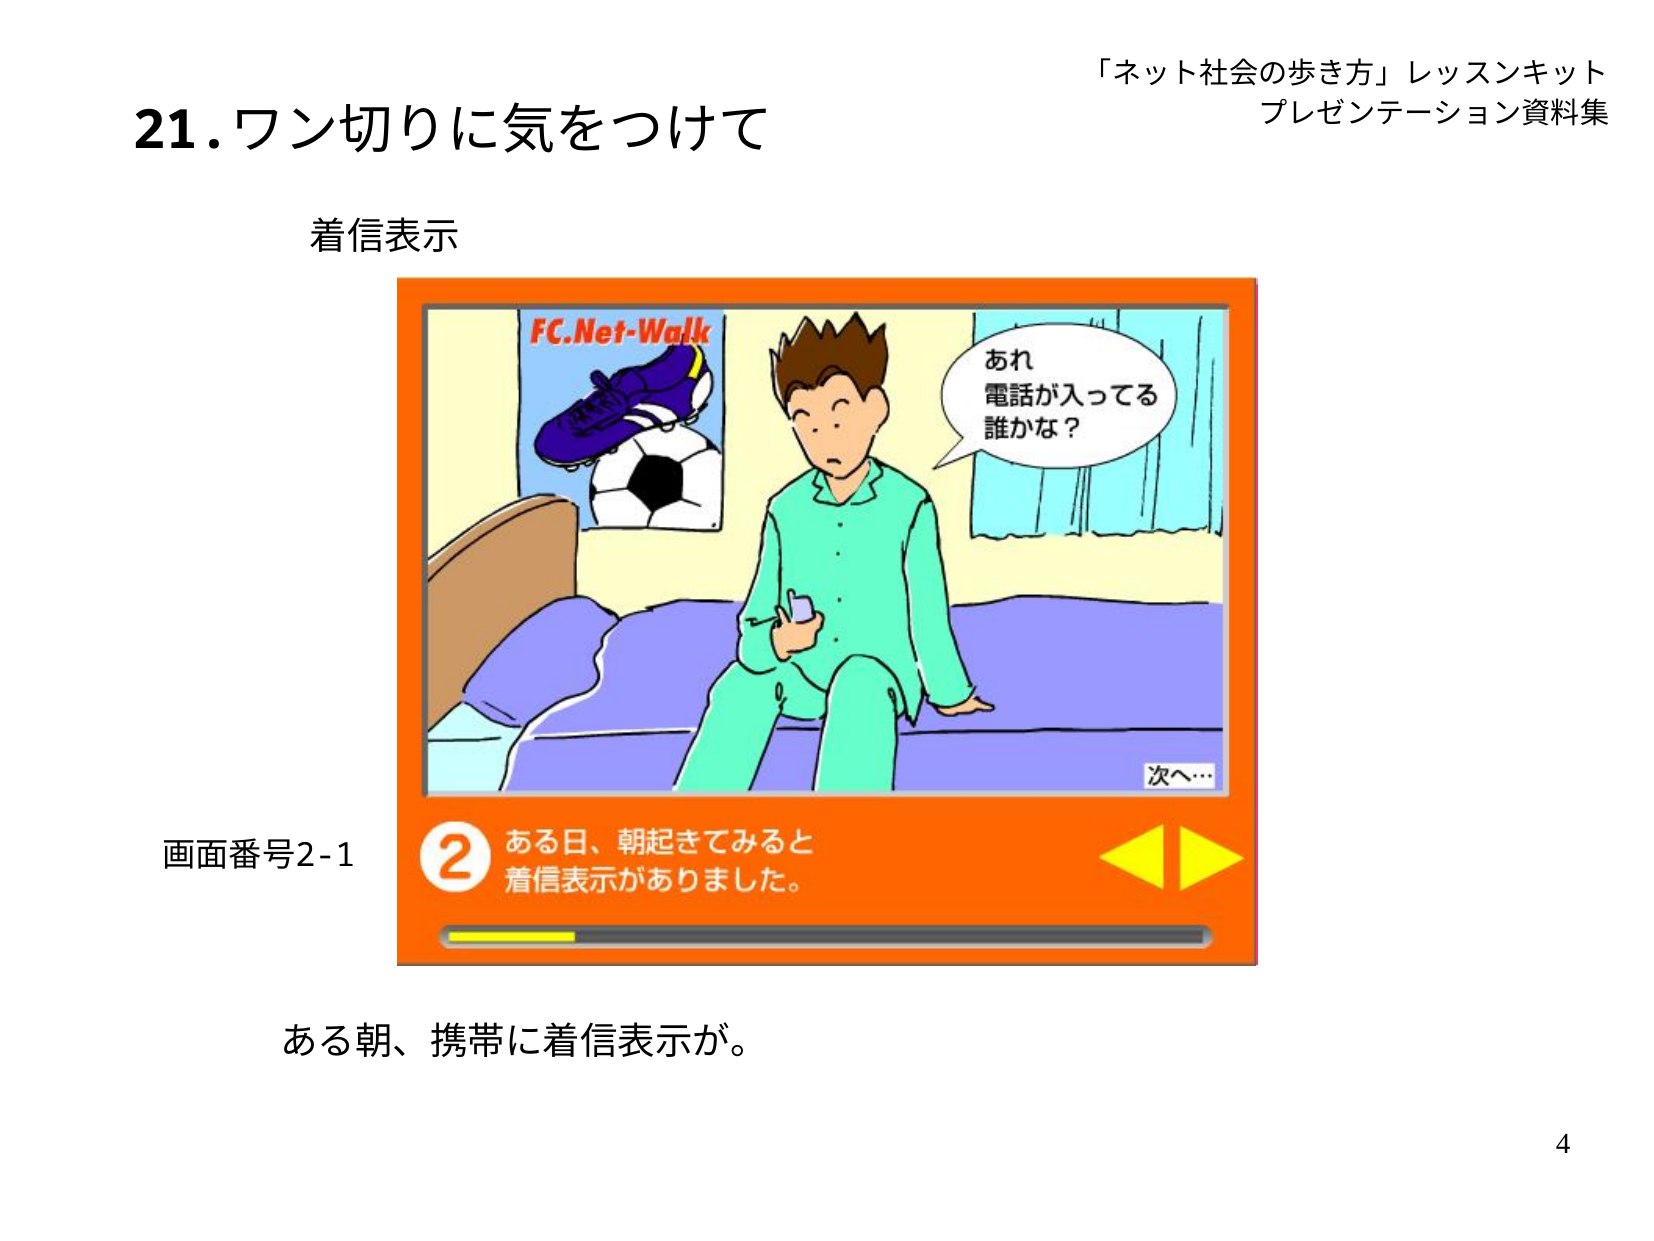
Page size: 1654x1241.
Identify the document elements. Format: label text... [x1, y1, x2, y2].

text_box ある朝、携帯に着信表示が。 [265, 1003, 1447, 1074]
text_box 「ネット社会の歩き方」レッスンキット プレゼンテーション資料集 [1062, 44, 1625, 139]
text_box 画面番号2-1 [147, 826, 384, 882]
text_box 着信表示 [295, 206, 946, 267]
text_box 21.ワン切りに気をつけて [118, 88, 1241, 169]
picture [397, 277, 1258, 966]
